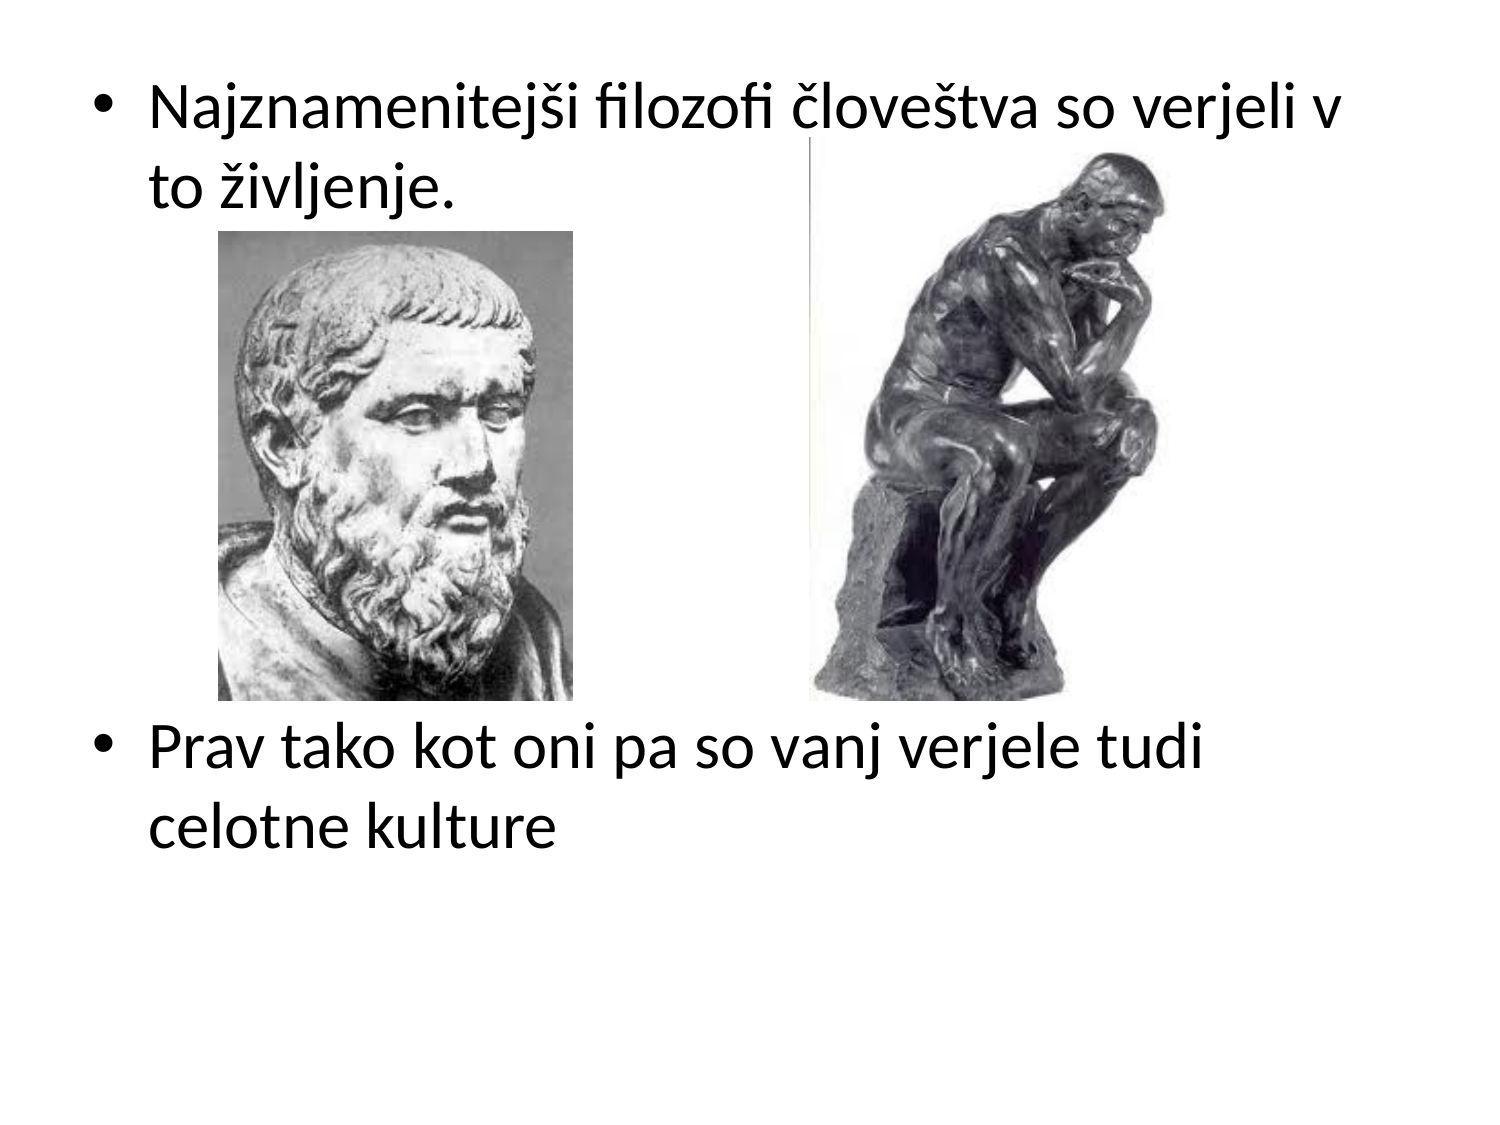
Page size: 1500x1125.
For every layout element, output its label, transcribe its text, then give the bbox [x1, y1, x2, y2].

picture [809, 137, 1187, 701]
picture [218, 231, 573, 701]
list Najznamenitejši filozofi človeštva so verjeli v to življenje. Prav tako kot oni pa so vanj verjele tudi celotne kulture [76, 54, 1427, 1010]
